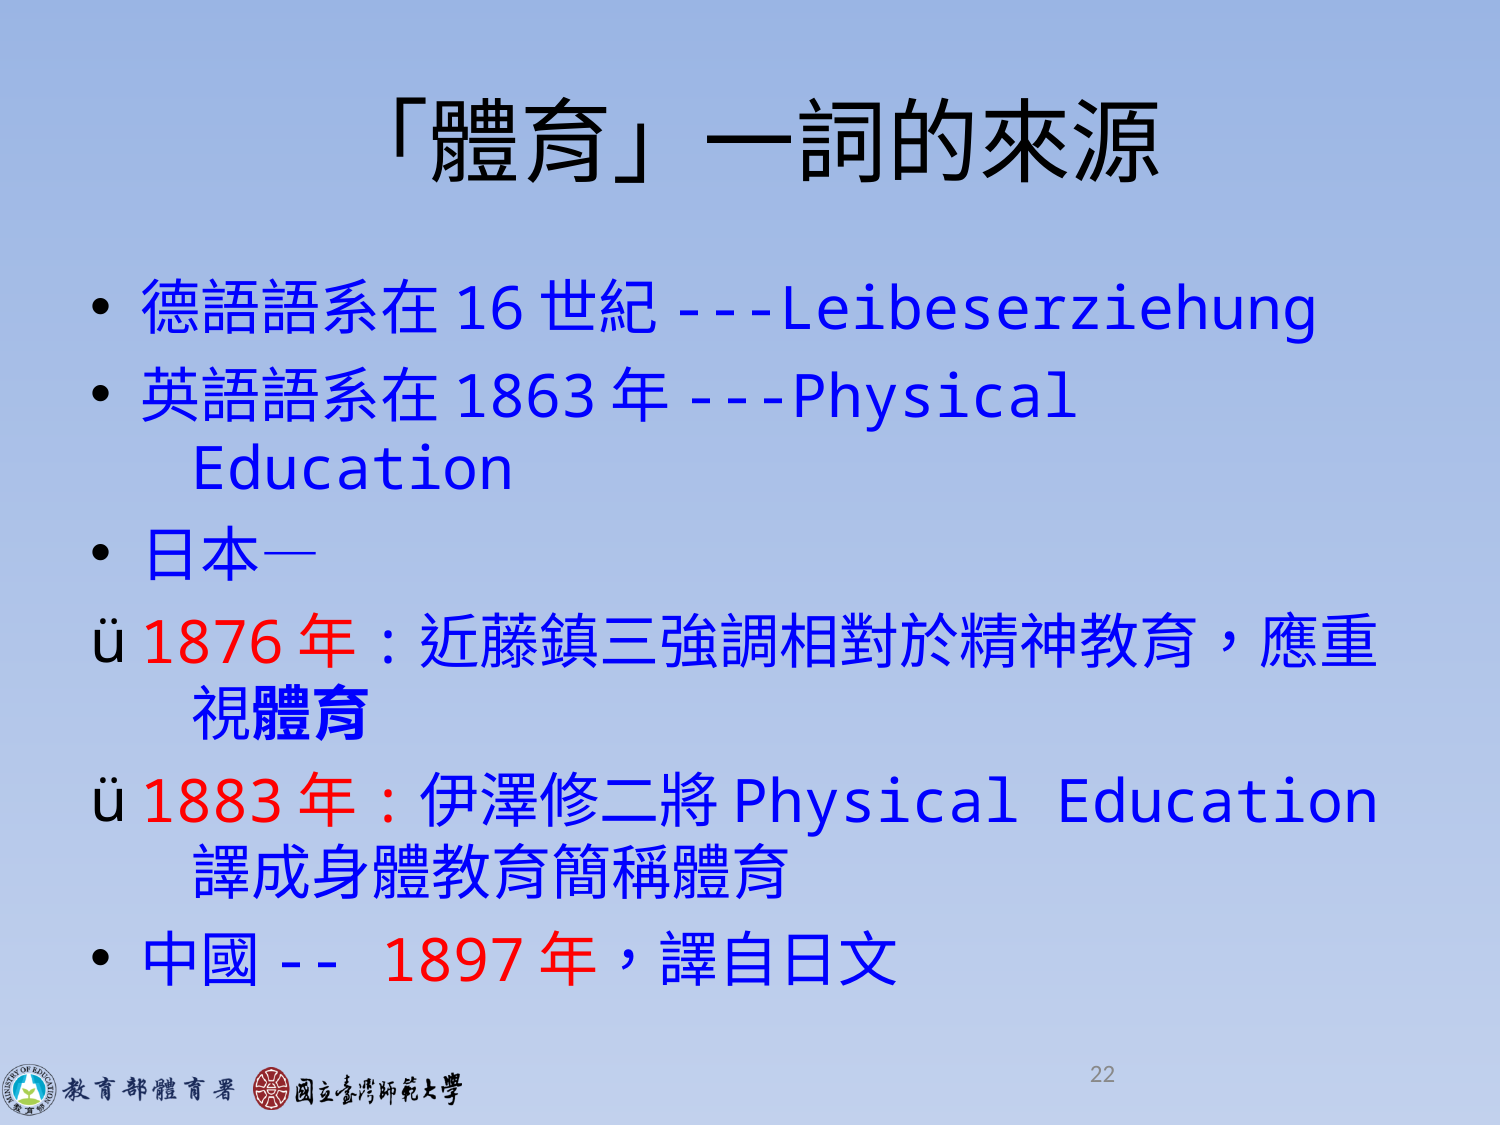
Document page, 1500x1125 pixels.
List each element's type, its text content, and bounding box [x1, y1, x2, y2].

title 「體育」一詞的來源 [75, 45, 1426, 233]
list 德語語系在16世紀---Leibeserziehung 英語語系在1863年---Physical Education 日本— 1876年:近藤鎮三強調相對於精神教育，應重視體育 1883年:伊澤修二將Physical Education譯成身體教育簡稱體育 中國-- 1897年，譯自日文 [75, 262, 1426, 1005]
text_box [1074, 1042, 1426, 1103]
